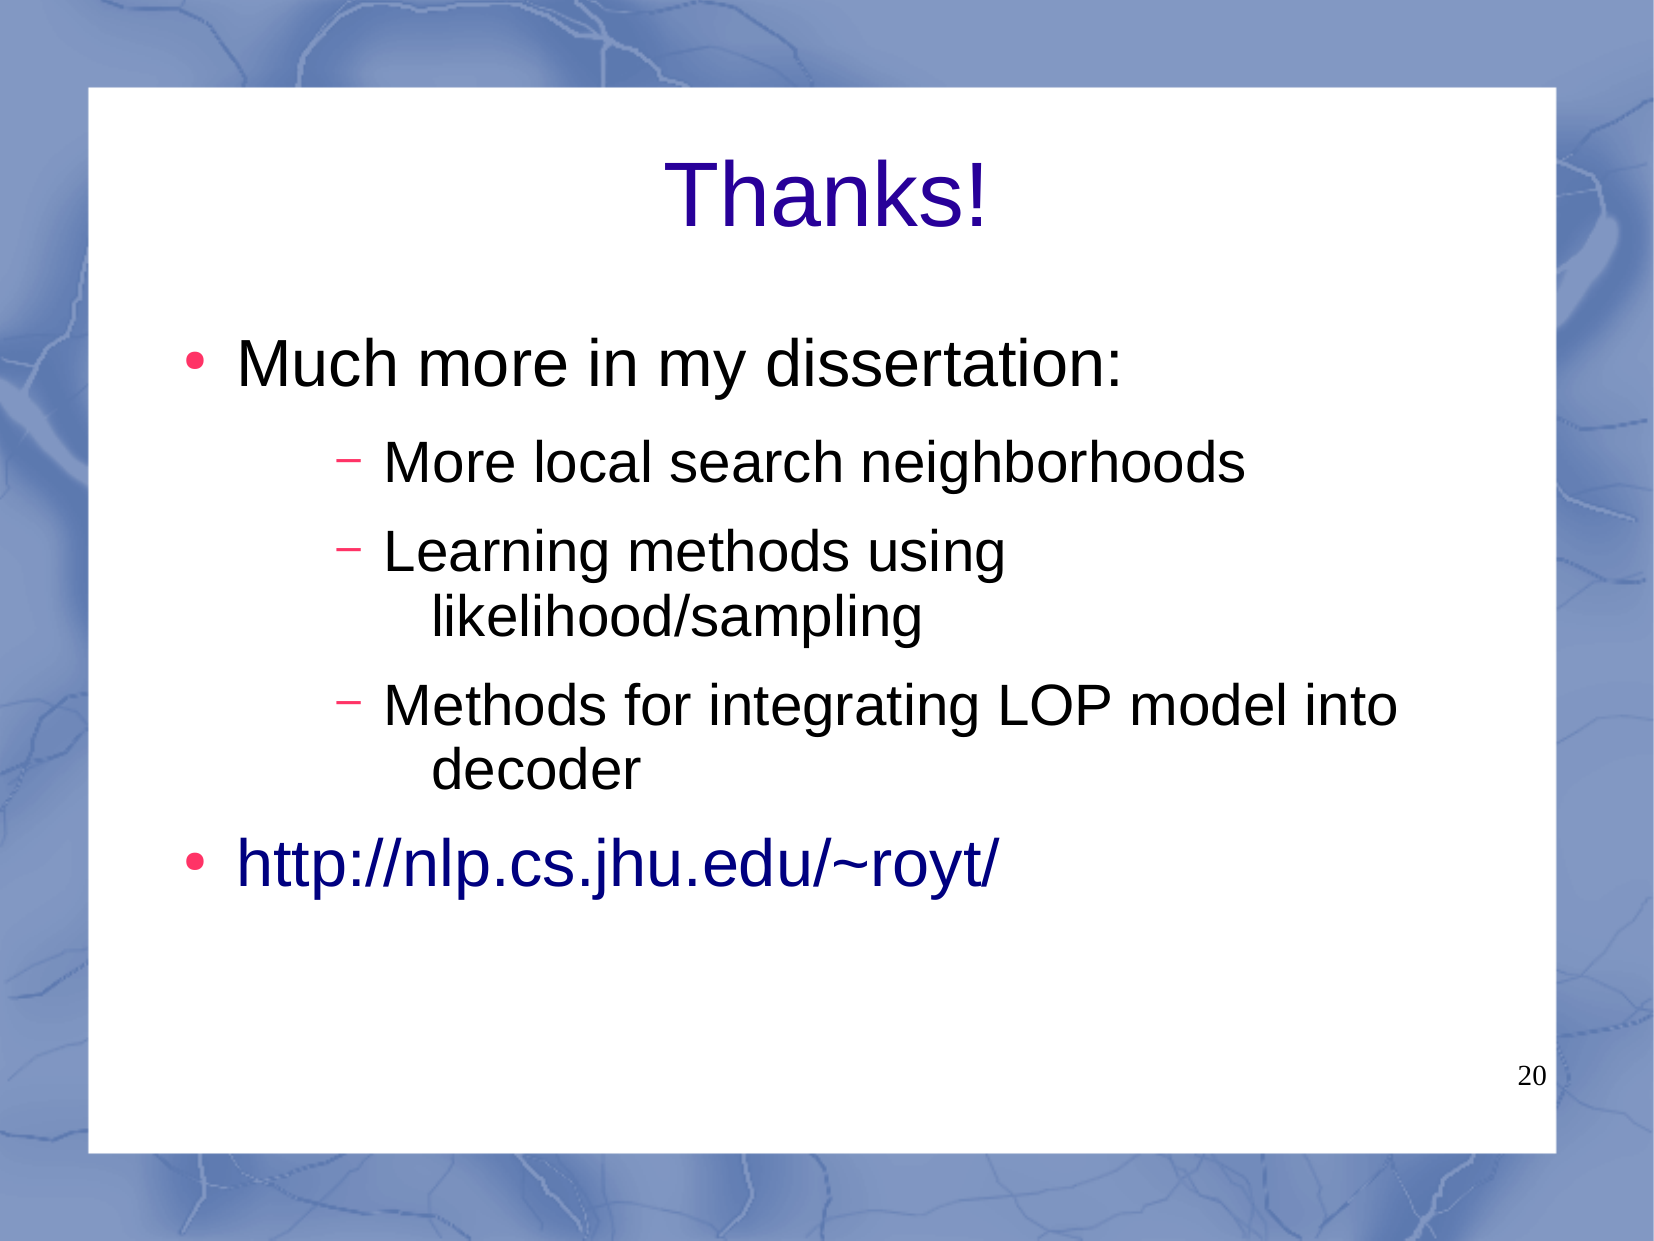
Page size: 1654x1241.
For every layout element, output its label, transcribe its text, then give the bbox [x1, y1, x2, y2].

picture [0, 0, 1654, 1241]
title Thanks! [118, 98, 1536, 291]
list Much more in my dissertation: More local search neighborhoods Learning methods using likelihood/sampling Methods for integrating LOP model into decoder http://nlp.cs.jhu.edu/~royt/ [147, 325, 1506, 996]
